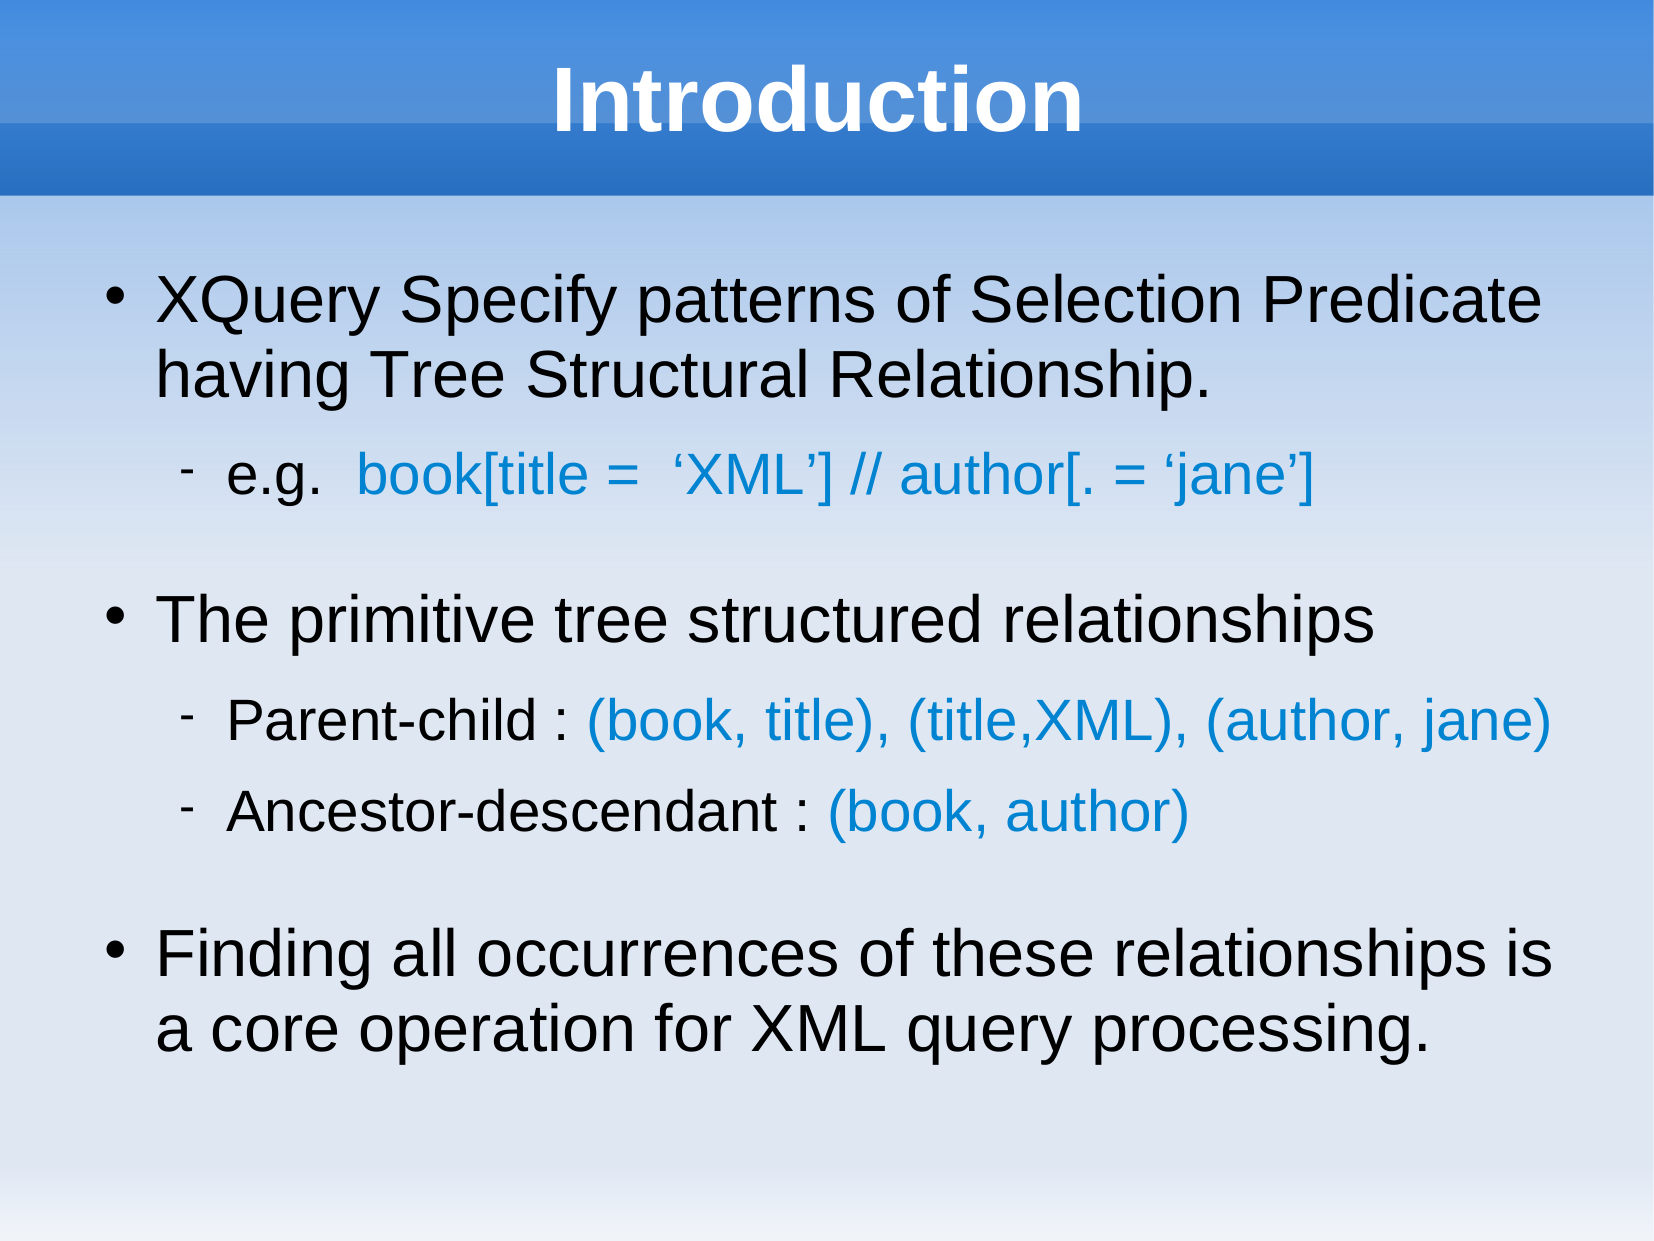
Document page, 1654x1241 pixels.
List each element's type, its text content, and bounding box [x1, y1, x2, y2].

picture [0, 0, 1654, 1241]
list XQuery Specify patterns of Selection Predicate having Tree Structural Relationship. e.g. book[title = ‘XML’] // author[. = ‘jane’] The primitive tree structured relationships Parent-child : (book, title), (title,XML), (author, jane)‏ Ancestor-descendant : (book, author)‏ Finding all occurrences of these relationships is a core operation for XML query processing. [86, 262, 1575, 1163]
title Introduction [75, 11, 1564, 188]
